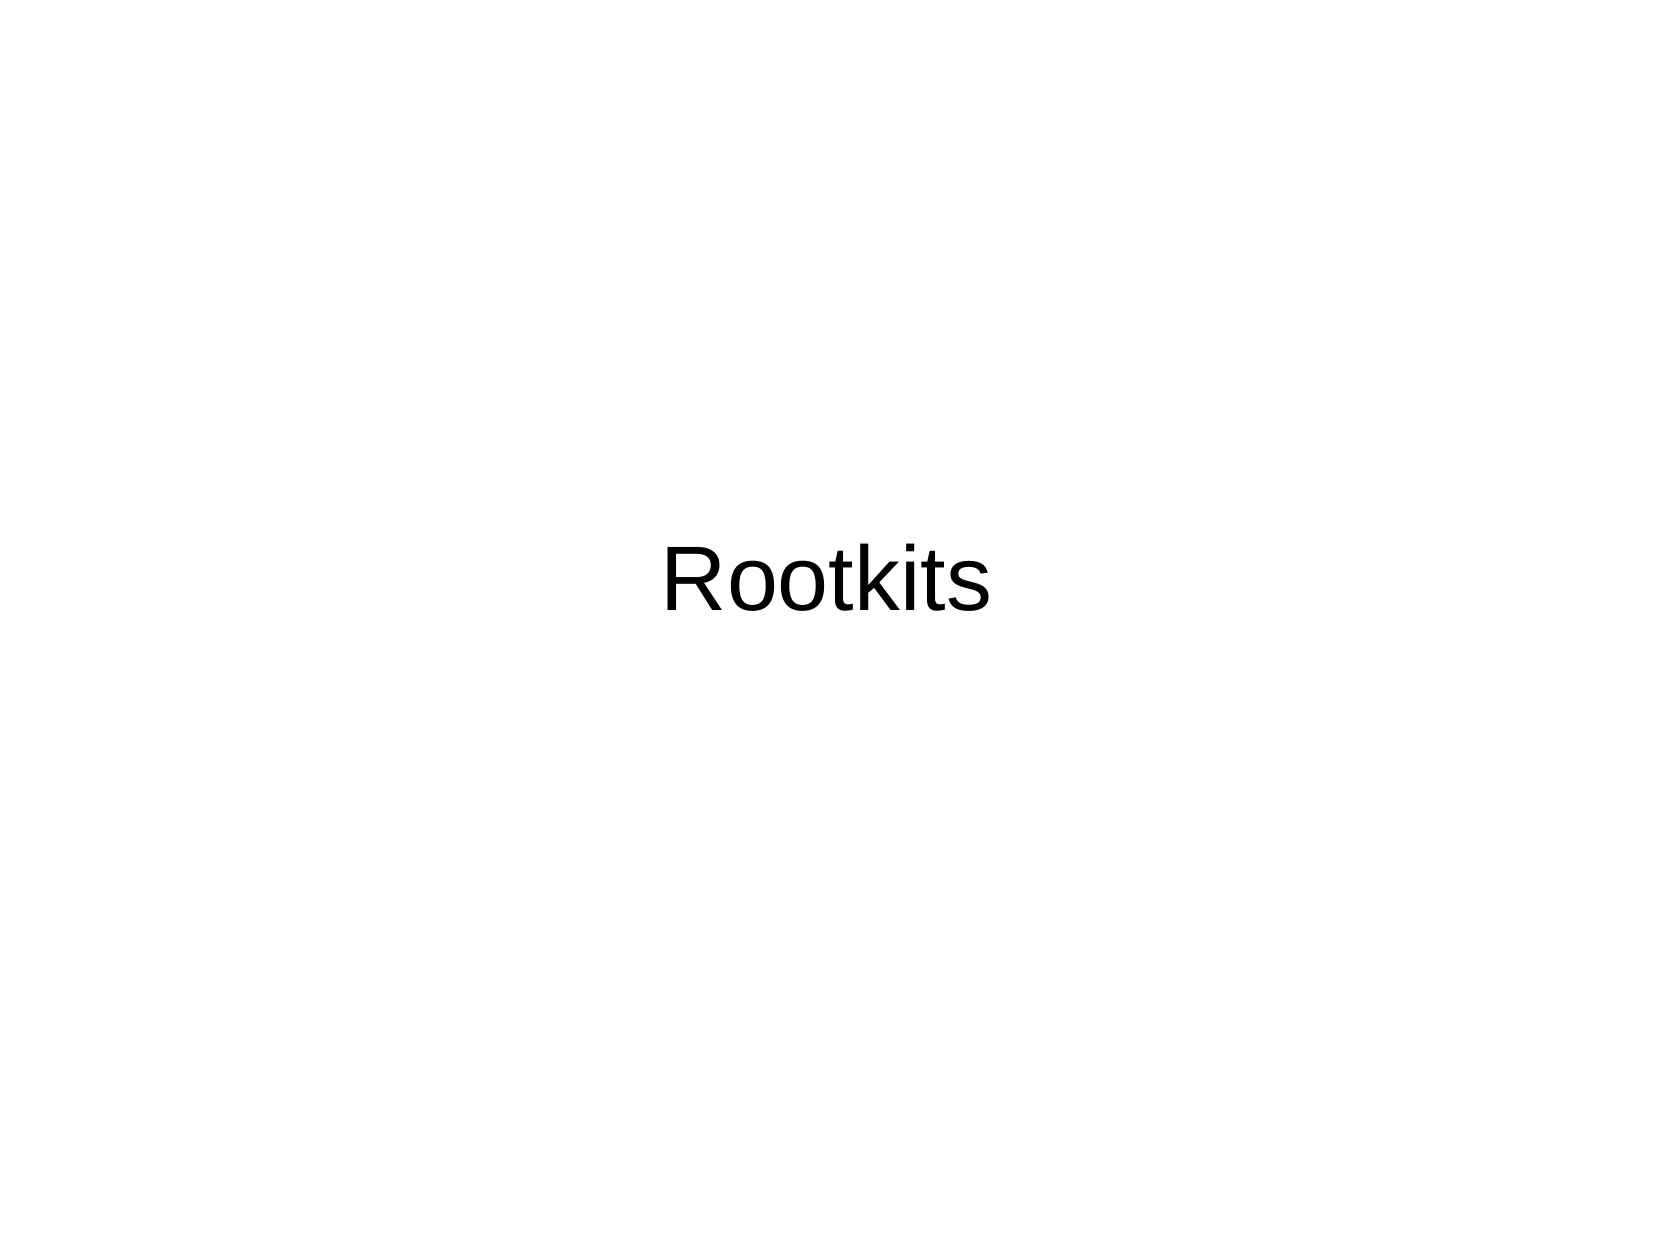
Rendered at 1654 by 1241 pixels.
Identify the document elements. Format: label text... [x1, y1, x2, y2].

subtitle Rootkits [82, 49, 1571, 1109]
